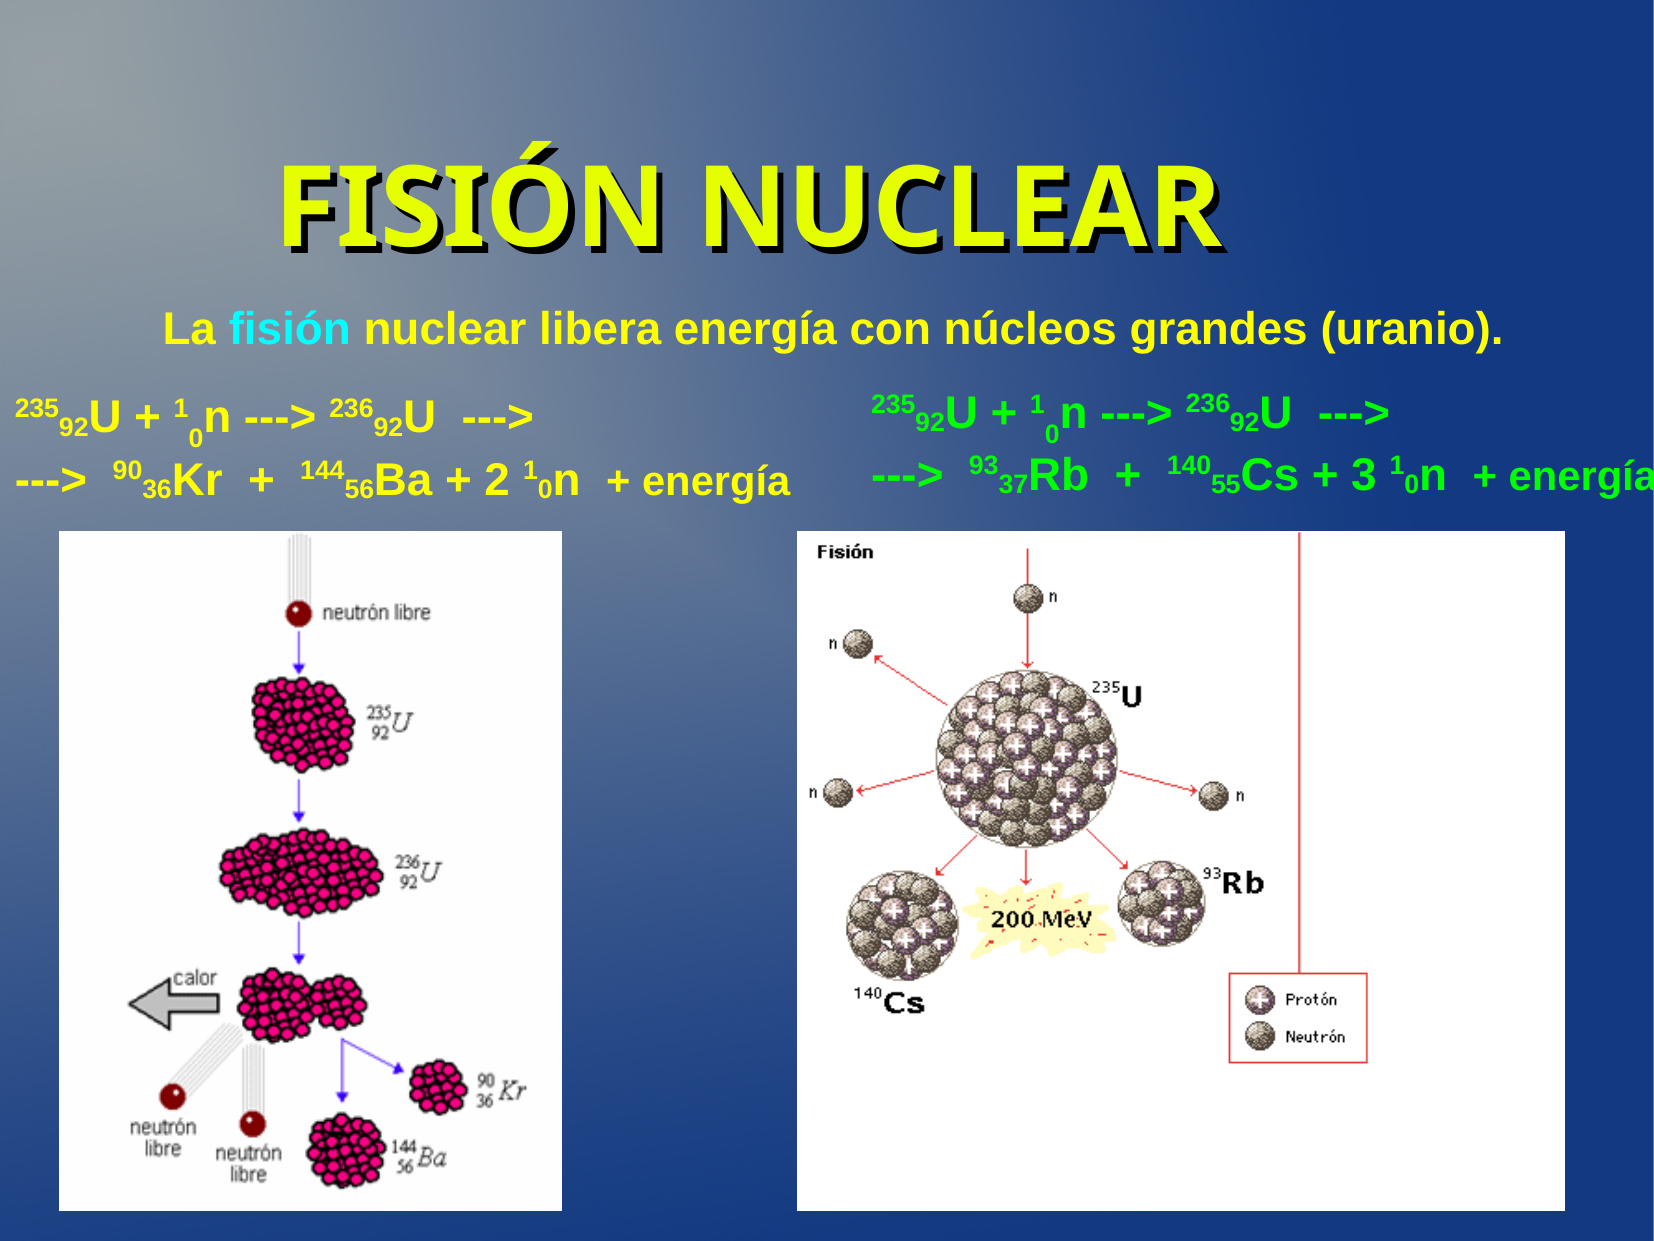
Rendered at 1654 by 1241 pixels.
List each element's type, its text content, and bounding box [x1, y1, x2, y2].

title FISIÓN NUCLEAR [88, 108, 1439, 296]
picture [0, 0, 1654, 383]
text_box 23592U + 10n ---> 23692U ---> ---> 9036Kr + 14456Ba + 2 10n + energía [0, 383, 856, 536]
text_box La fisión nuclear libera energía con núcleos grandes (uranio). [147, 295, 1565, 383]
text_box 23592U + 10n ---> 23692U ---> ---> 9337Rb + 14055Cs + 3 10n + energía [856, 379, 1654, 532]
picture [0, 531, 1654, 1241]
